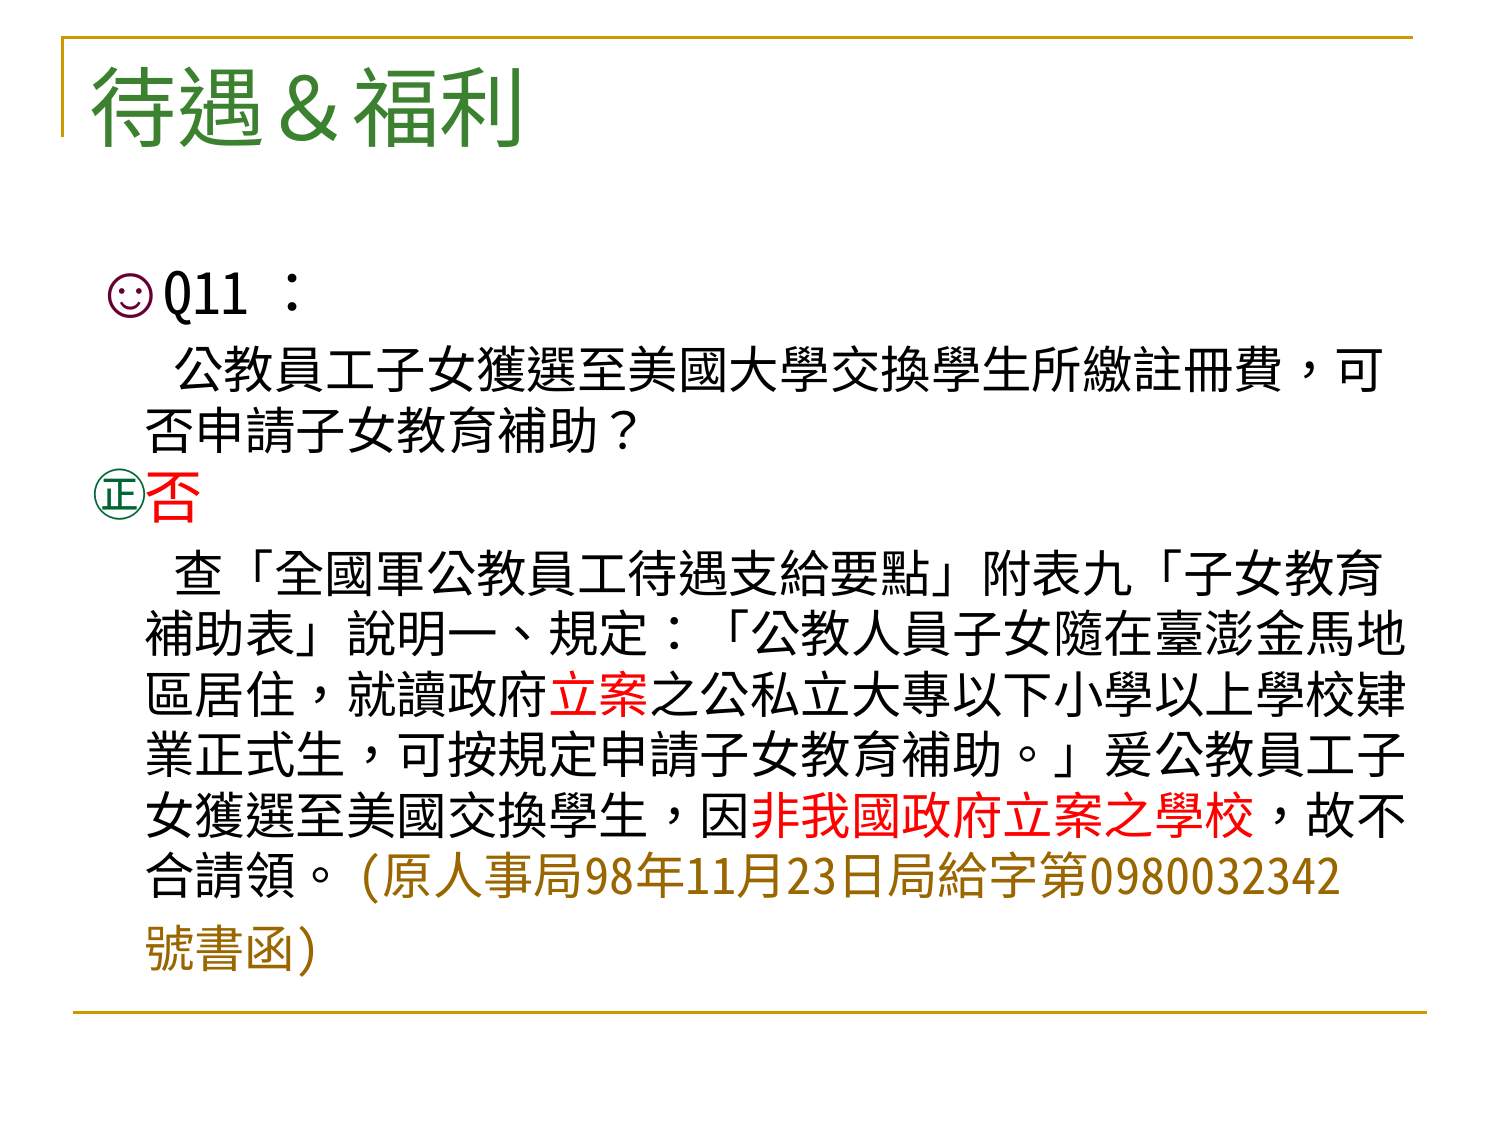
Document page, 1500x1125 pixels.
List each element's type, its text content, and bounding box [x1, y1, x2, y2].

list Q11： 公教員工子女獲選至美國大學交換學生所繳註冊費，可否申請子女教育補助？ 否 查「全國軍公教員工待遇支給要點」附表九「子女教育補助表」說明一、規定：「公教人員子女隨在臺澎金馬地區居住，就讀政府立案之公私立大專以下小學以上學校肄業正式生，可按規定申請子女教育補助。」爰公教員工子女獲選至美國交換學生，因非我國政府立案之學校，故不合請領。(原人事局98年11月23日局給字第0980032342號書函) [77, 262, 1428, 1005]
title 待遇＆福利 [75, 45, 1426, 233]
